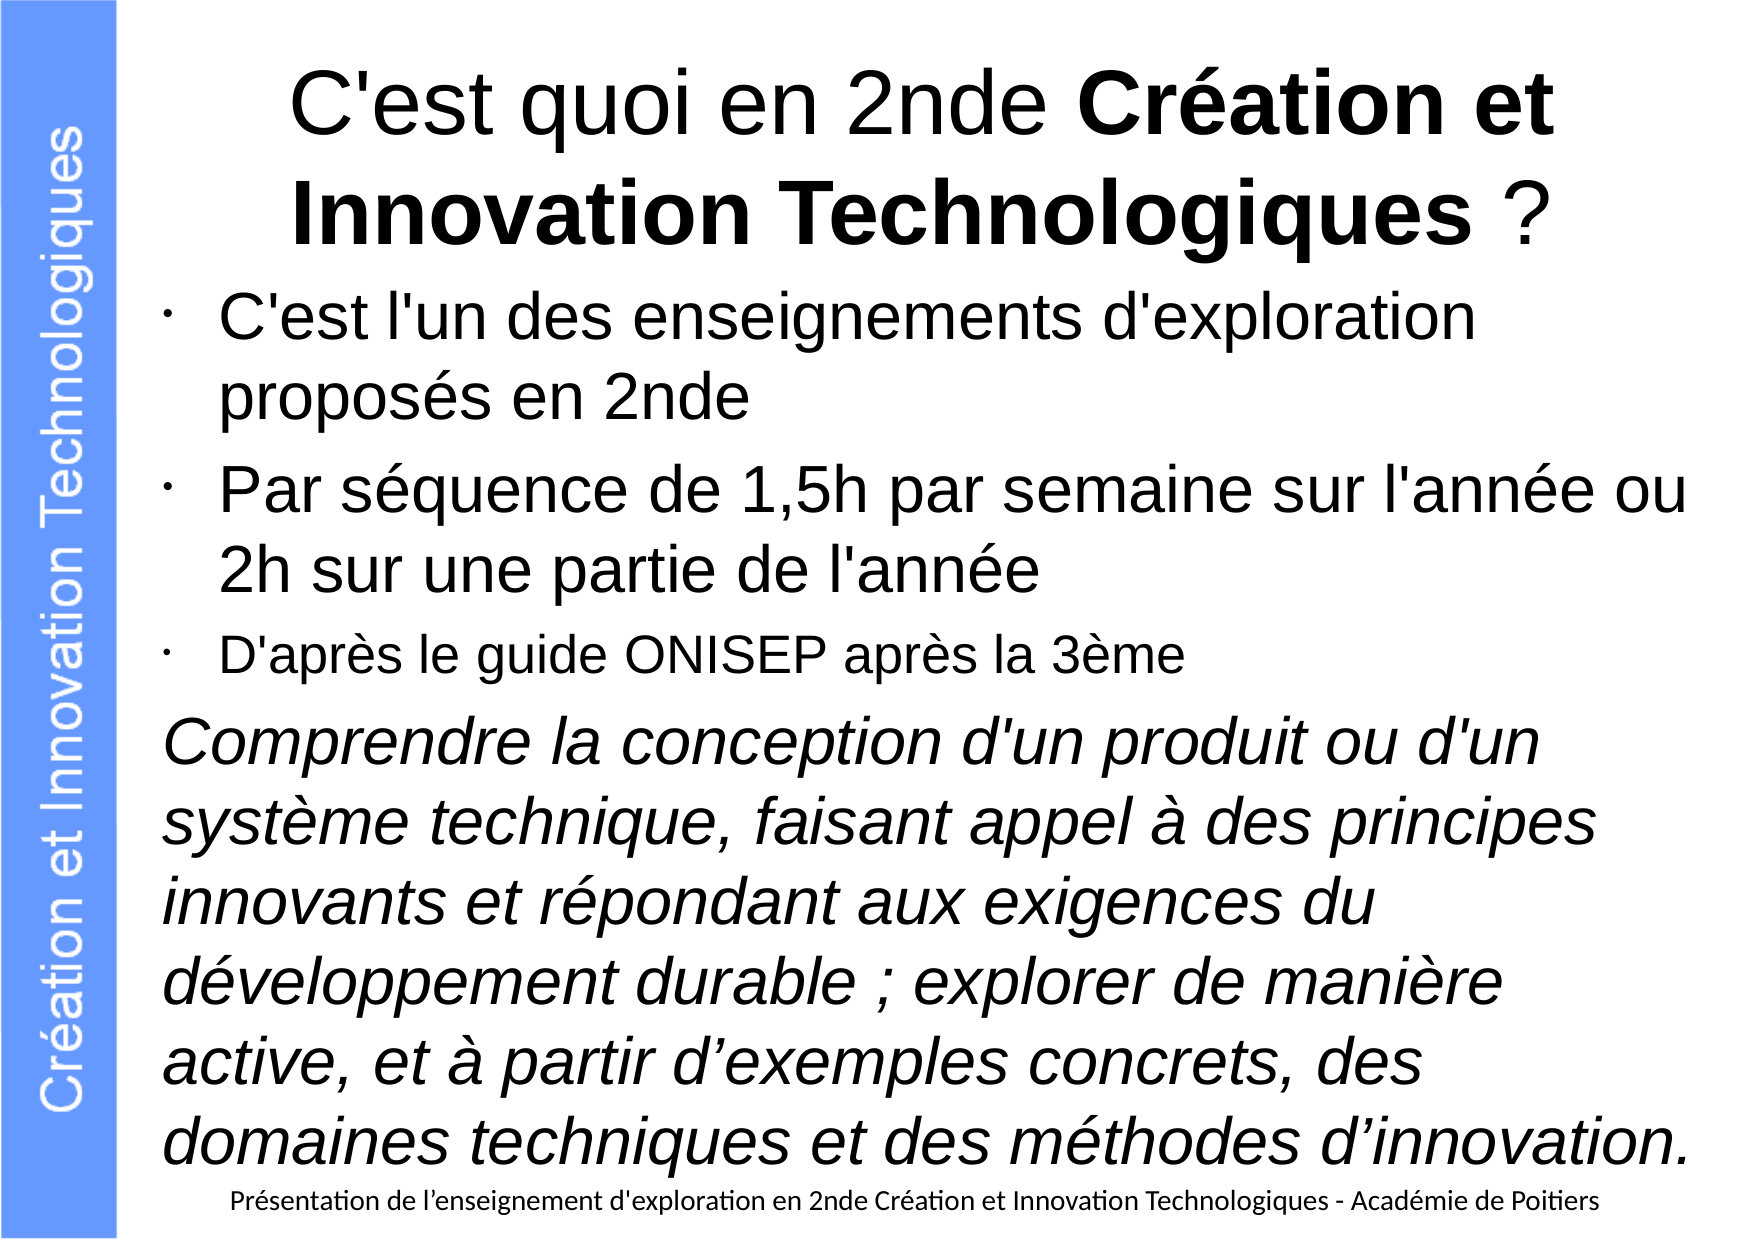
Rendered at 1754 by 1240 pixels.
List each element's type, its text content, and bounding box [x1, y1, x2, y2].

picture [0, 0, 118, 1240]
title C'est quoi en 2nde Création et Innovation Technologiques ? [177, 34, 1667, 265]
list C'est l'un des enseignements d'exploration proposés en 2nde Par séquence de 1,5h par semaine sur l'année ou 2h sur une partie de l'année D'après le guide ONISEP après la 3ème Comprendre la conception d'un produit ou d'un système technique, faisant appel à des principes innovants et répondant aux exigences du développement durable ; explorer de manière active, et à partir d’exemples concrets, des domaines techniques et des méthodes d’innovation. [147, 265, 1713, 1182]
text_box Présentation de l’enseignement d'exploration en 2nde Création et Innovation Technologiques - Académie de Poitiers [147, 1173, 1684, 1240]
